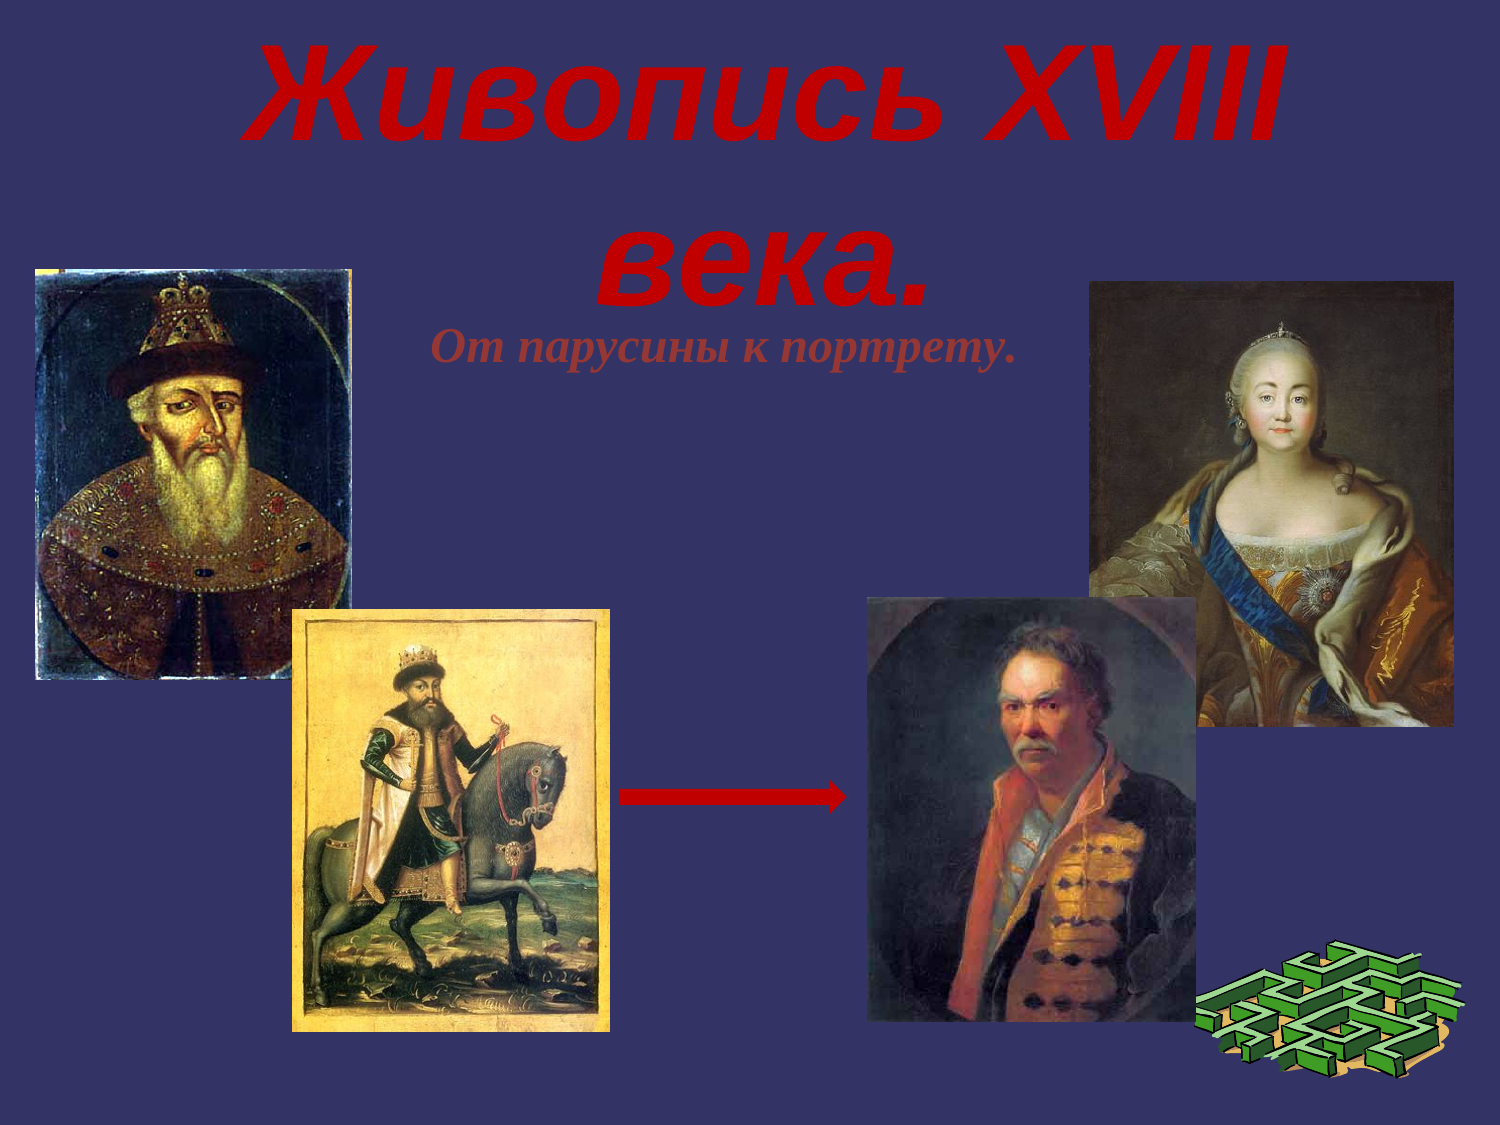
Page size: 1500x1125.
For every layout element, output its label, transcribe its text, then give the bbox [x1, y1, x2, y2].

title Живопись XVIII века. [128, 46, 1404, 288]
picture [867, 281, 1454, 1022]
text_box От парусины к портрету. [352, 304, 1089, 593]
picture [35, 269, 610, 1032]
text_box [621, 785, 844, 809]
